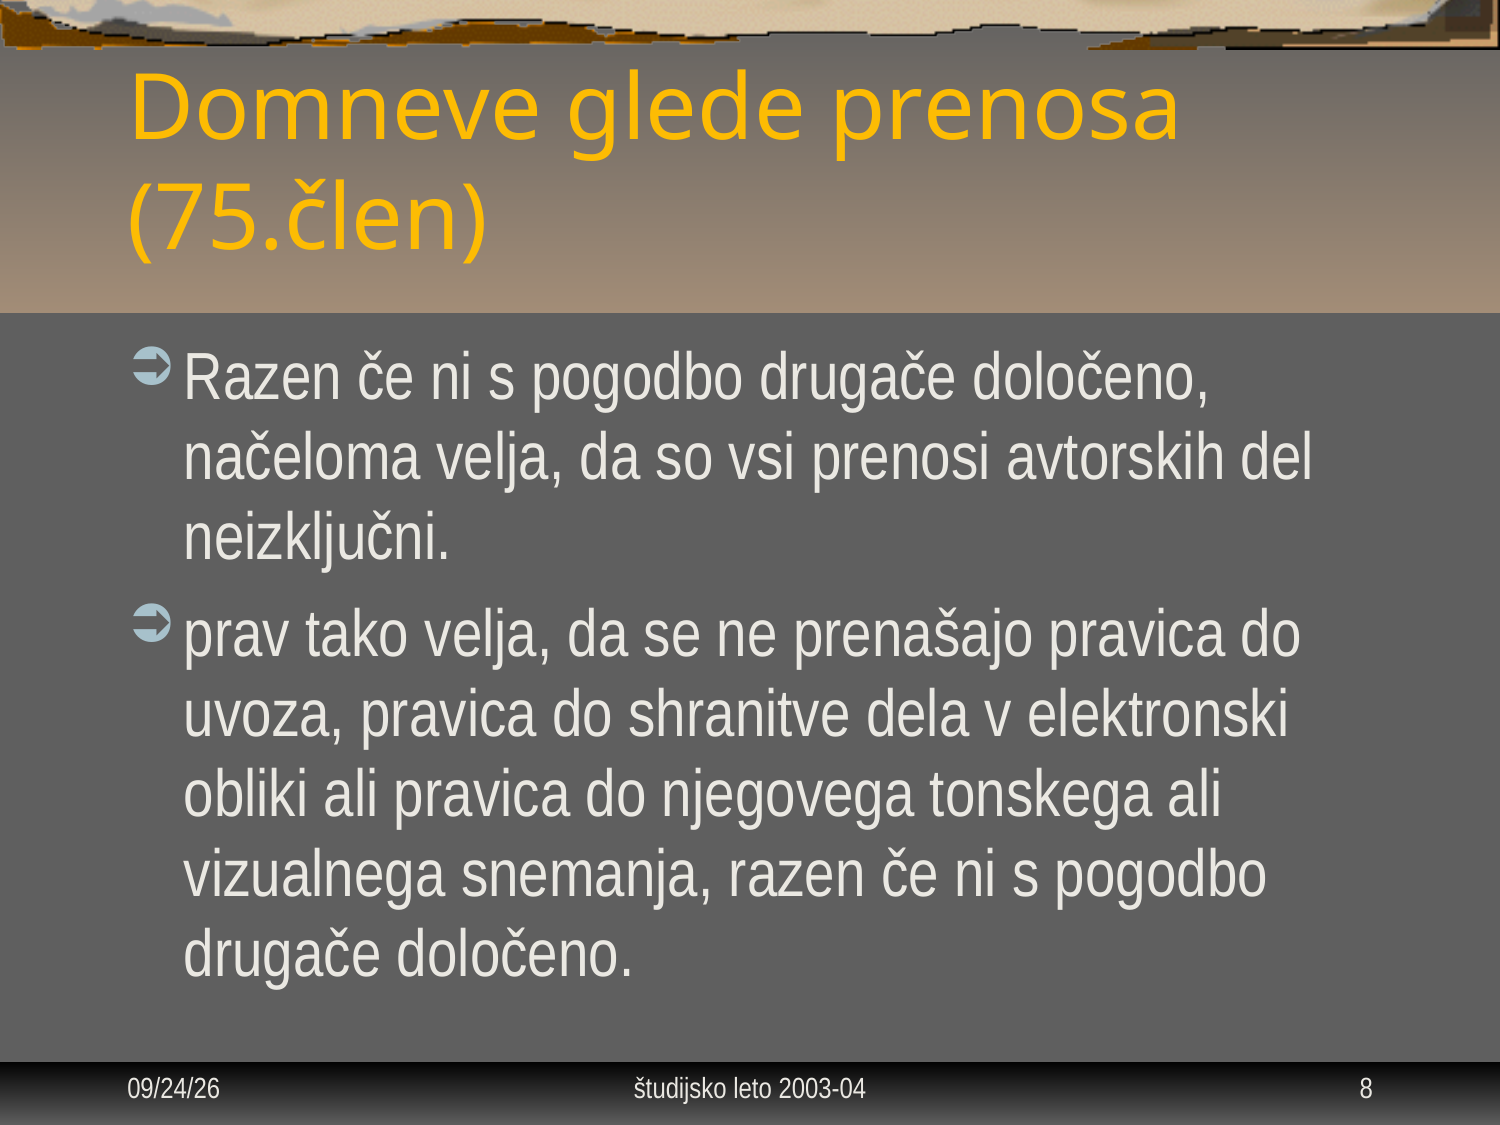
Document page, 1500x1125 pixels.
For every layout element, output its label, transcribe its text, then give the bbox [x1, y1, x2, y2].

text_box <number> [1074, 1037, 1388, 1113]
text_box študijsko leto 2003-04 [512, 1037, 988, 1113]
list Razen če ni s pogodbo drugače določeno, načeloma velja, da so vsi prenosi avtorskih del neizključni. prav tako velja, da se ne prenašajo pravica do uvoza, pravica do shranitve dela v elektronski obliki ali pravica do njegovega tonskega ali vizualnega snemanja, razen če ni s pogodbo drugače določeno. [112, 324, 1388, 1001]
title Domneve glede prenosa (75.člen) [112, 39, 1388, 275]
text_box 11/05/14 [112, 1037, 426, 1113]
picture [0, 0, 1500, 50]
